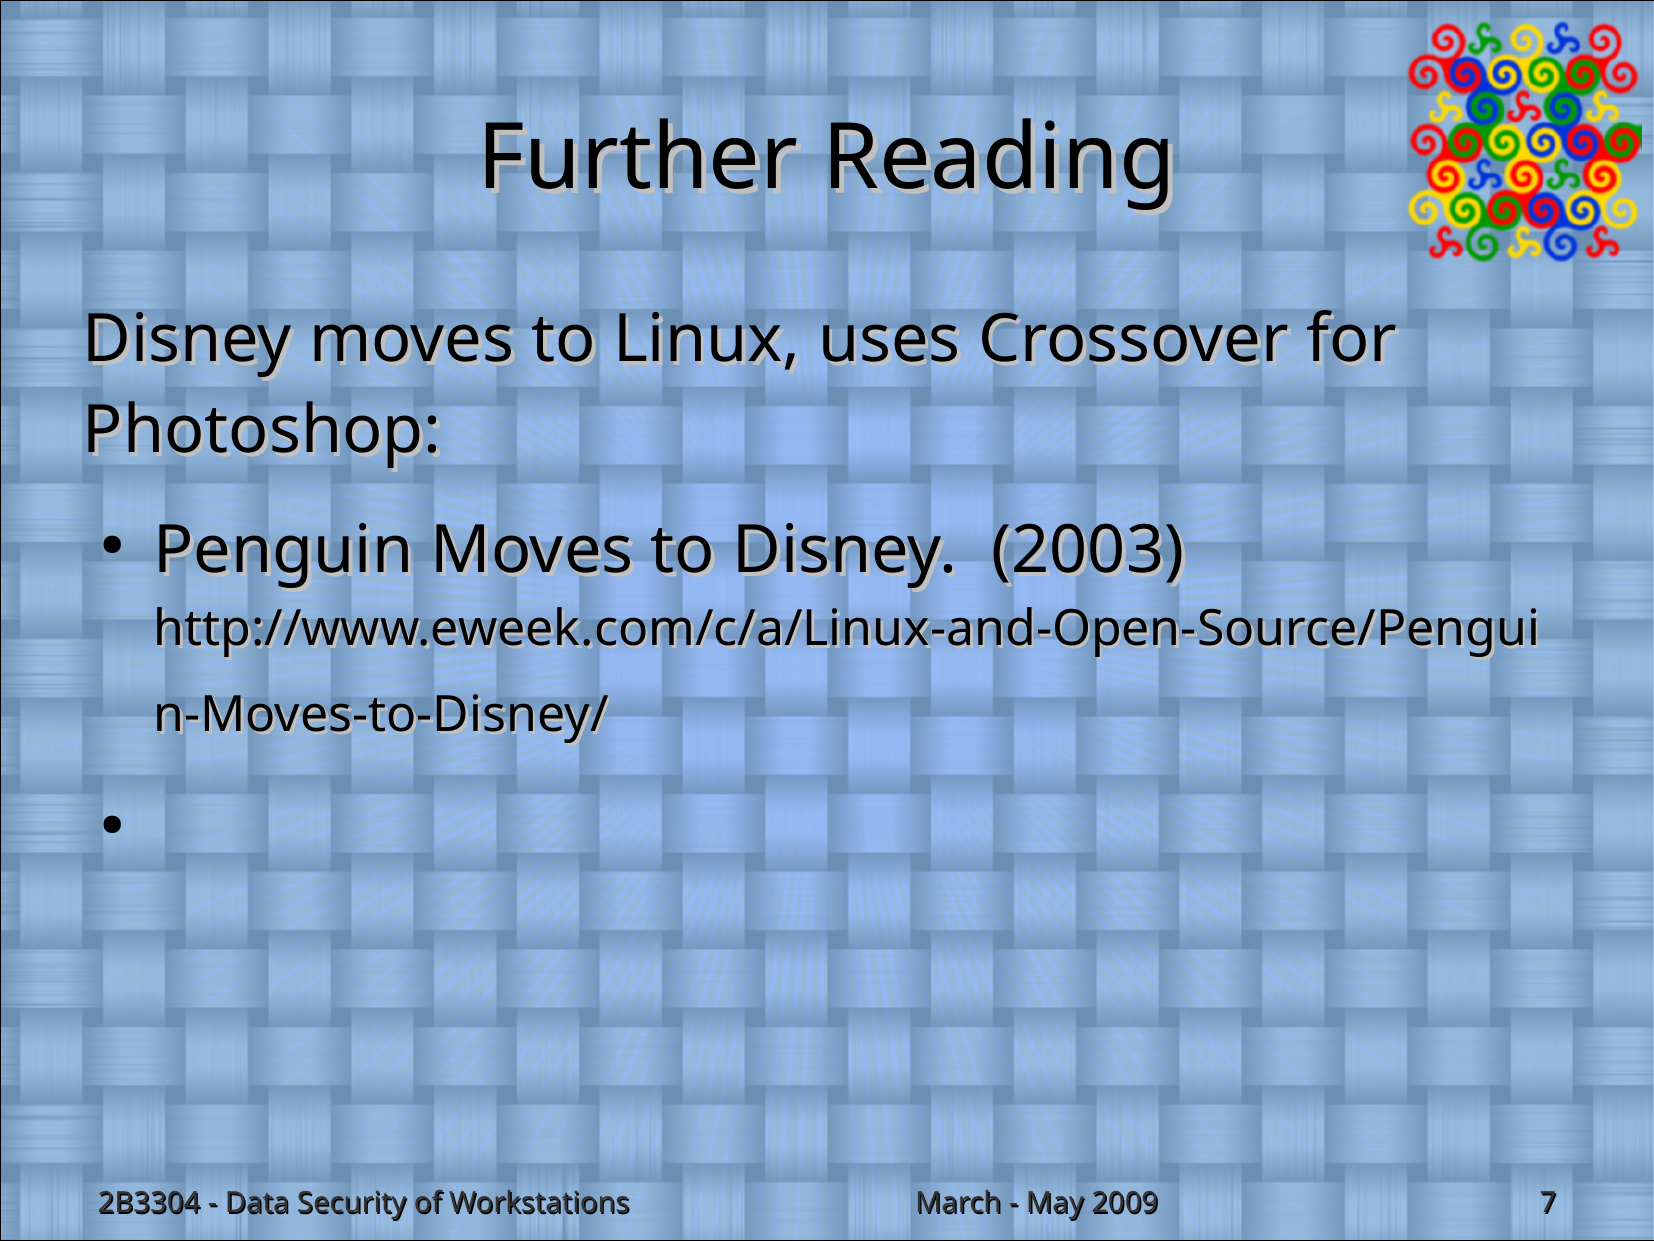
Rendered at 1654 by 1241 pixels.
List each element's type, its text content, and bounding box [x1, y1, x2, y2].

list Disney moves to Linux, uses Crossover for Photoshop: Penguin Moves to Disney. (2003) http://www.eweek.com/c/a/Linux-and-Open-Source/Penguin-Moves-to-Disney/ [82, 290, 1571, 1109]
picture [1405, 21, 1642, 263]
title Further Reading [82, 49, 1571, 257]
